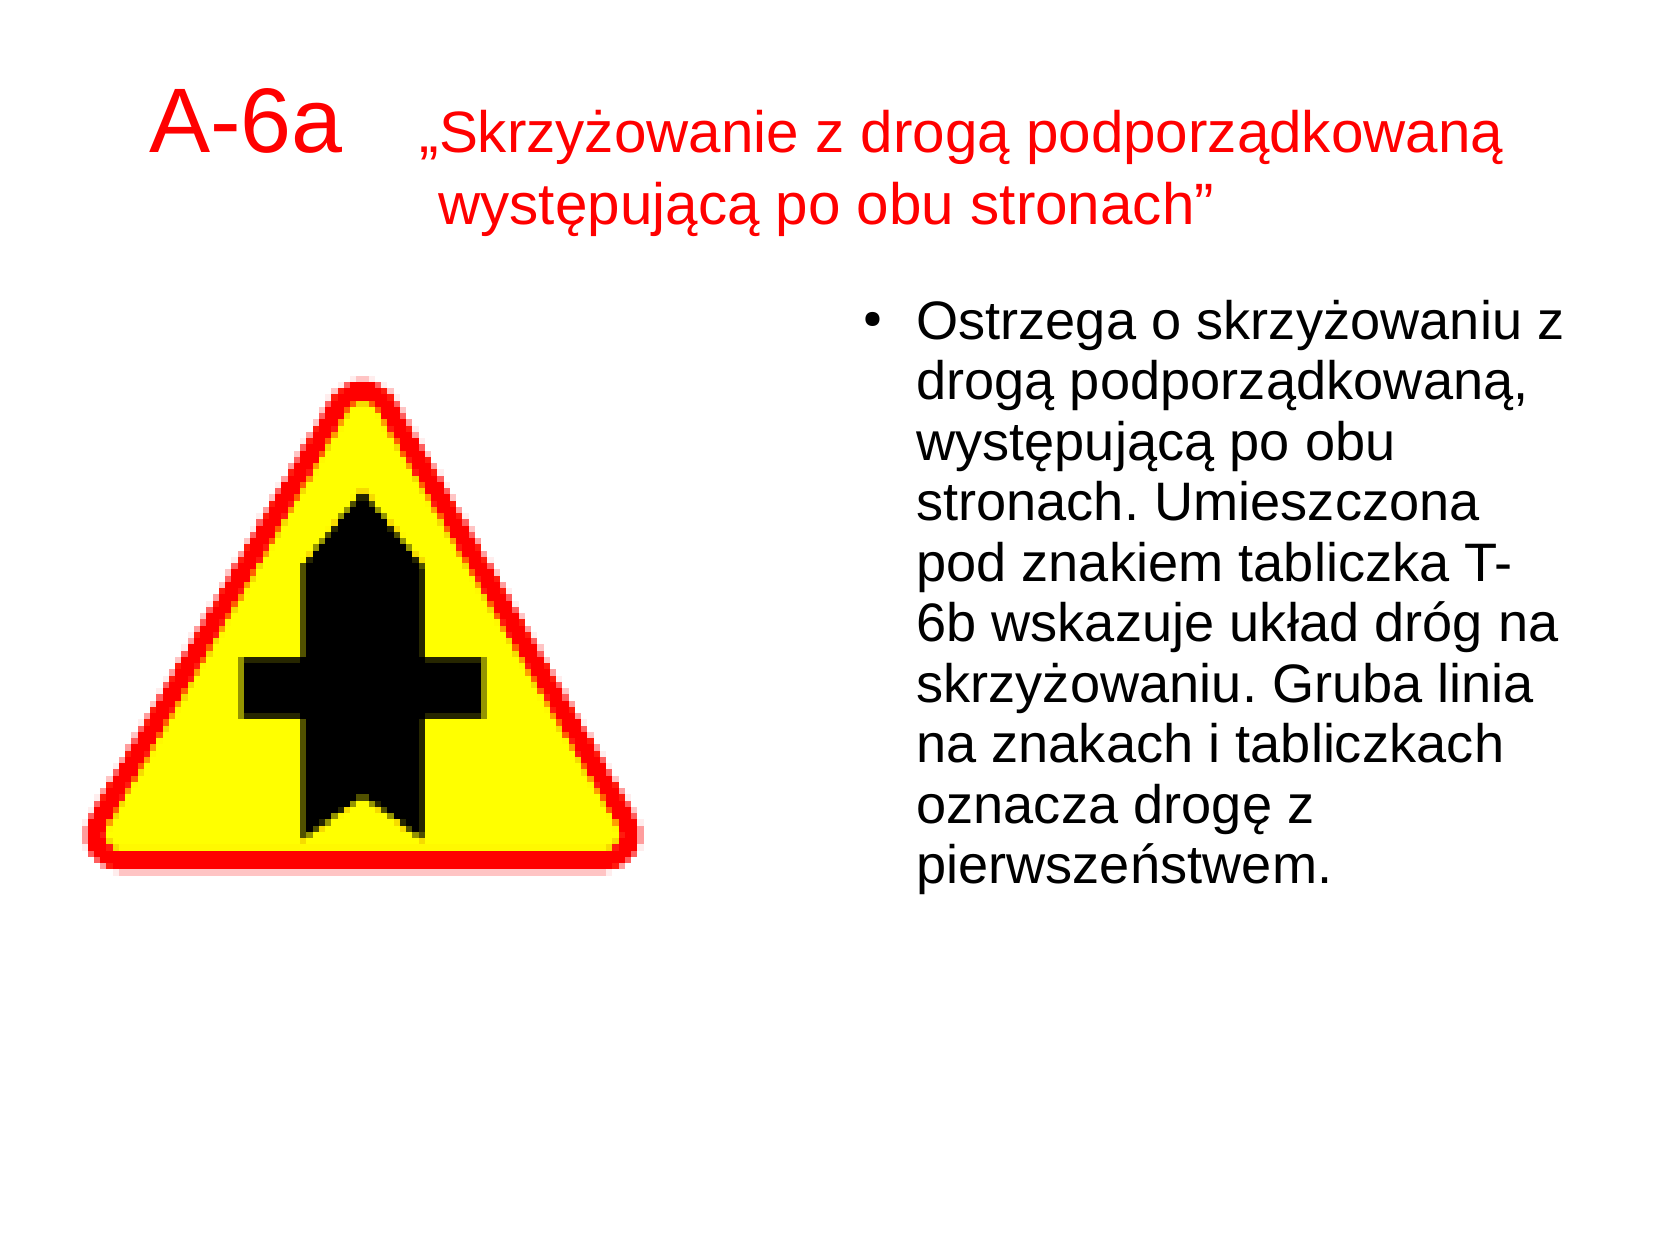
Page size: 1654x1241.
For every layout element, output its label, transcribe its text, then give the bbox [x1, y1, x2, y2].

list Ostrzega o skrzyżowaniu z drogą podporządkowaną, występującą po obu stronach. Umieszczona pod znakiem tabliczka T-6b wskazuje układ dróg na skrzyżowaniu. Gruba linia na znakach i tabliczkach oznacza drogę z pierwszeństwem. [845, 290, 1572, 1094]
title A-6a „Skrzyżowanie z drogą podporządkowaną występującą po obu stronach” [82, 56, 1571, 250]
picture [82, 376, 644, 876]
